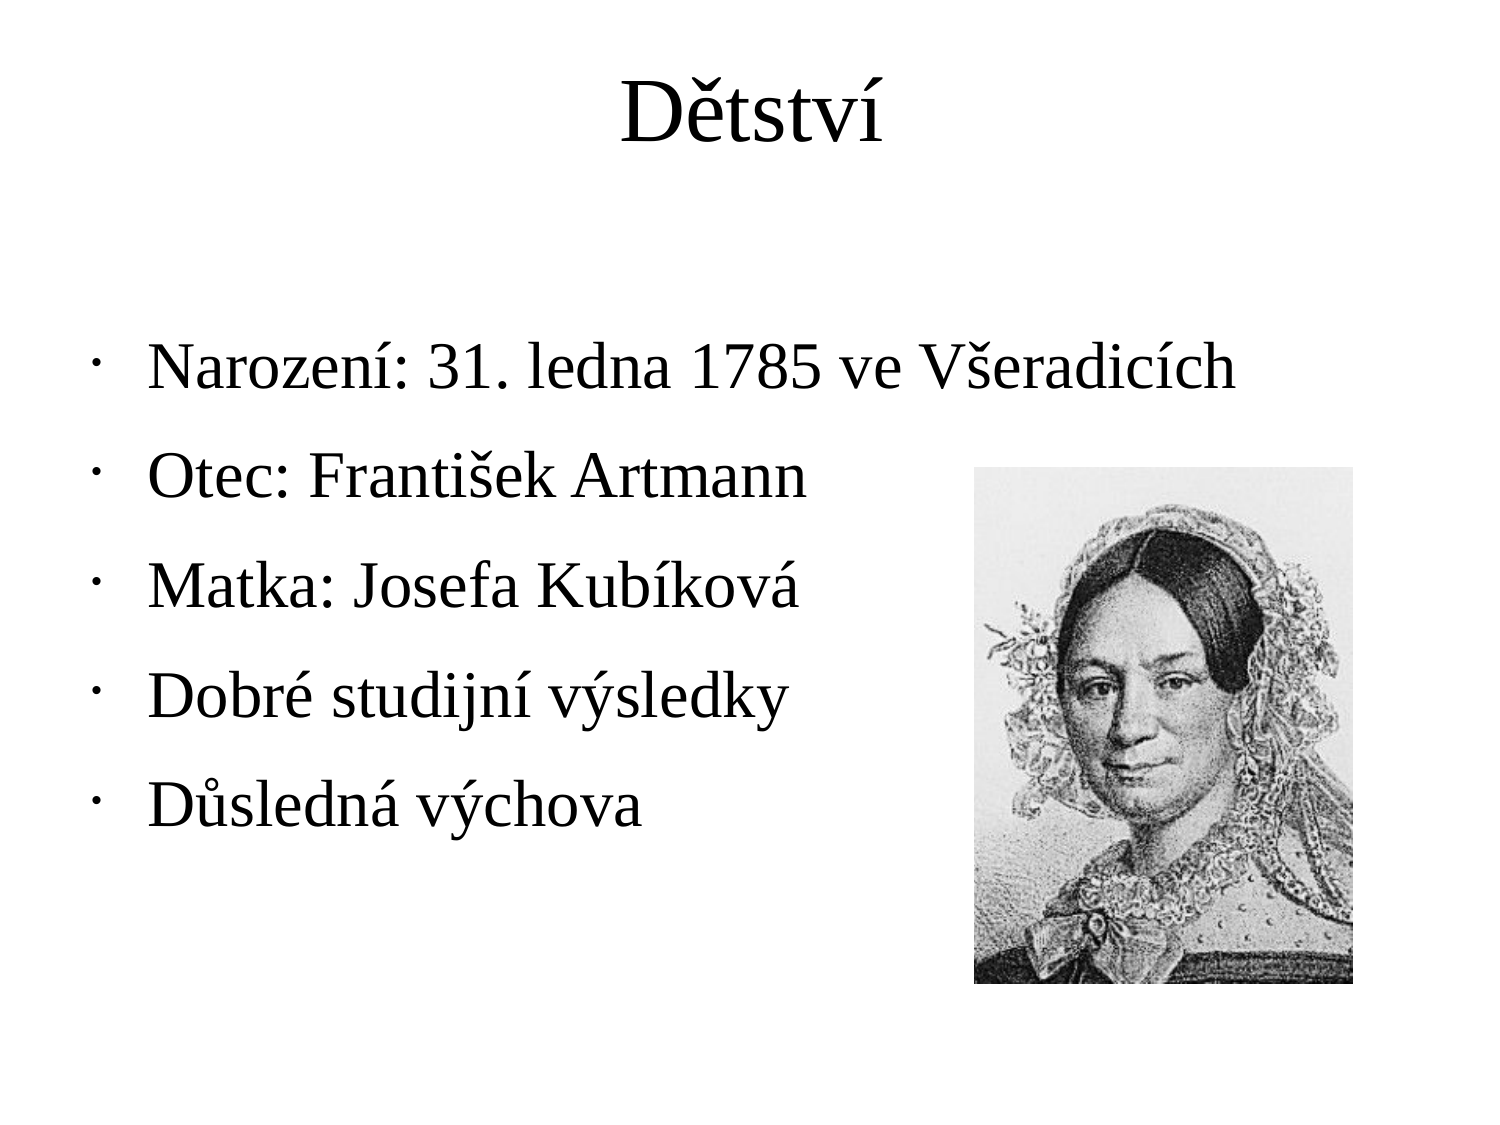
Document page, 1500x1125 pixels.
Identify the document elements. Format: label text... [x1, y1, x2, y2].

picture [974, 467, 1353, 984]
list Narození: 31. ledna 1785 ve Všeradicích Otec: František Artmann Matka: Josefa Kubíková Dobré studijní výsledky Důsledná výchova [76, 314, 1427, 1057]
title Dětství [76, 42, 1427, 231]
